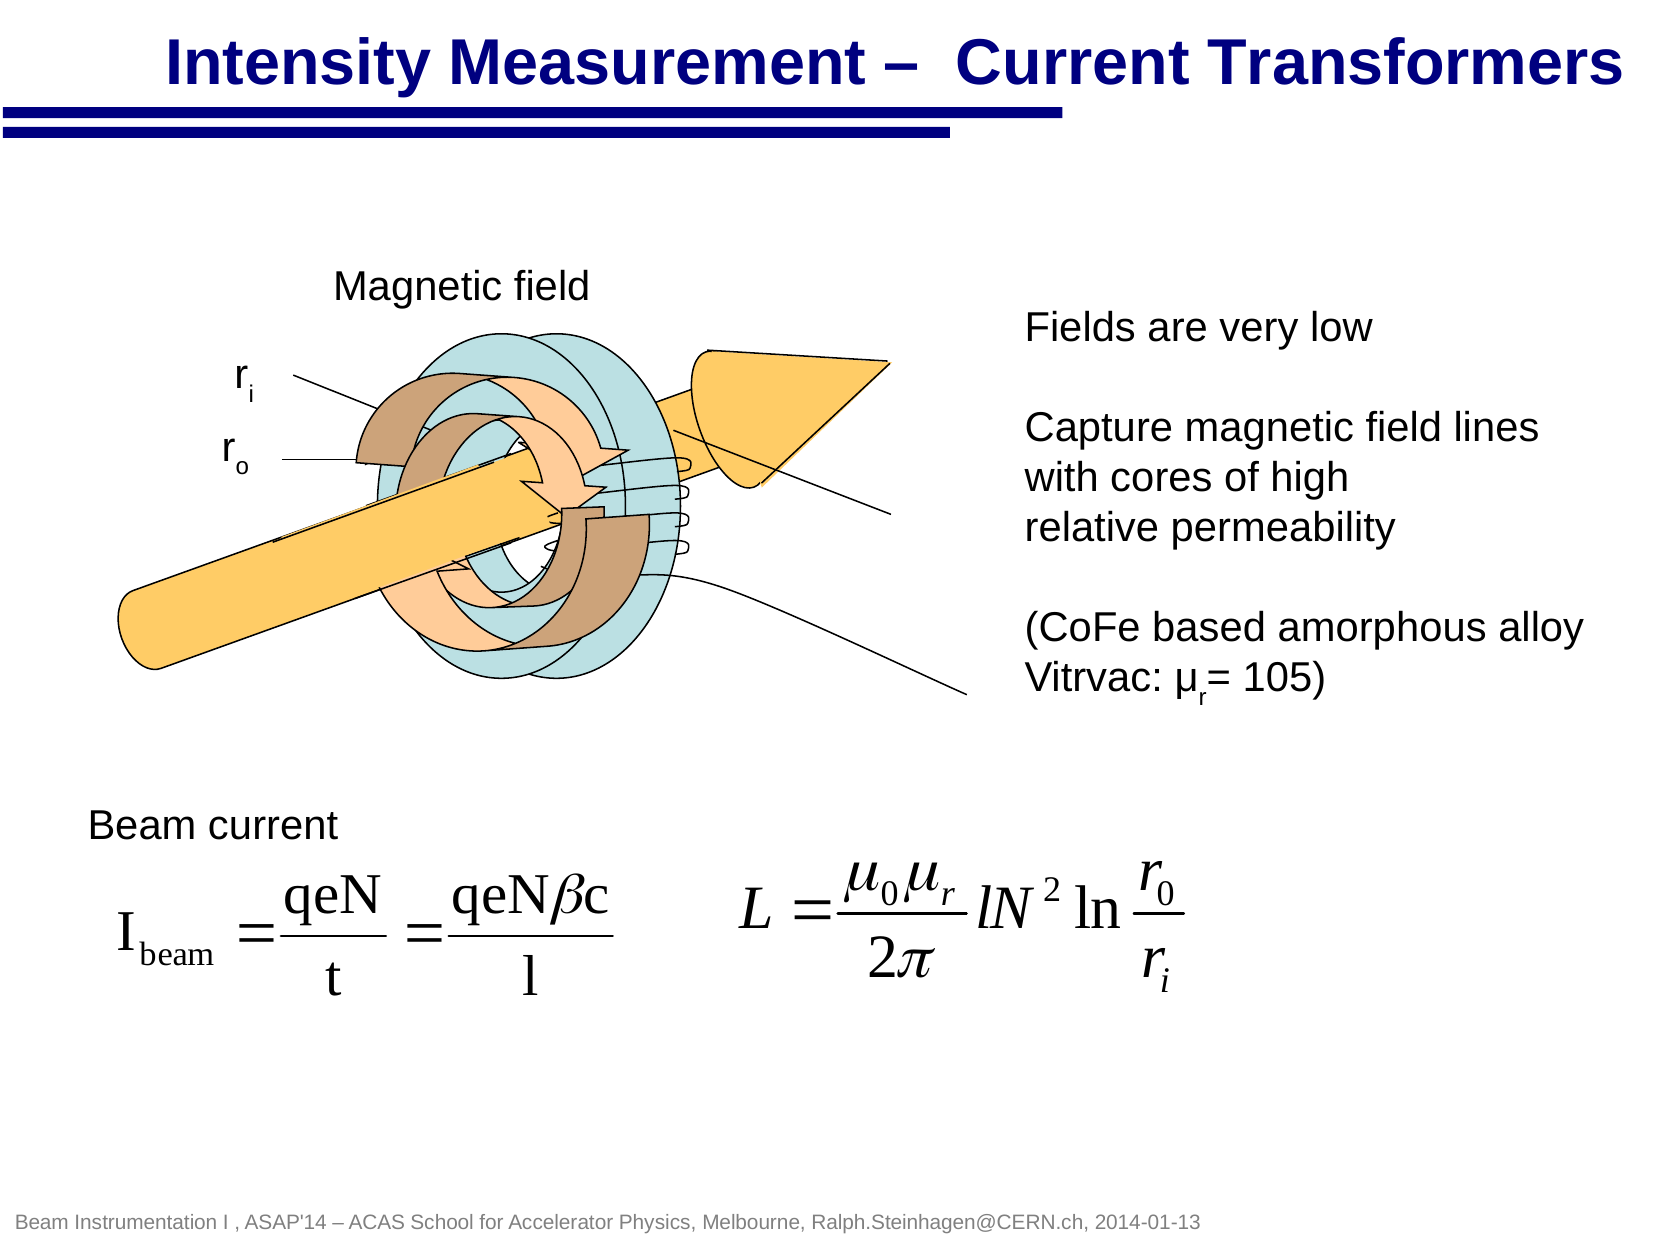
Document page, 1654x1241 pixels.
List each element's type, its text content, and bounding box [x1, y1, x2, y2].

title Intensity Measurement – Current Transformers [165, 0, 1639, 124]
text_box Beam current [72, 790, 567, 906]
text_box Magnetic field [318, 251, 606, 317]
text_box Fields are very low Capture magnetic field lines with cores of high relative permeability (CoFe based amorphous alloy Vitrvac: μr= 105) [1009, 292, 1607, 718]
text_box [118, 333, 889, 679]
text_box [779, 383, 871, 470]
picture [727, 831, 1197, 1006]
picture [107, 858, 625, 1009]
picture [815, 599, 836, 639]
text_box ro [206, 411, 265, 487]
text_box ri [219, 339, 269, 415]
